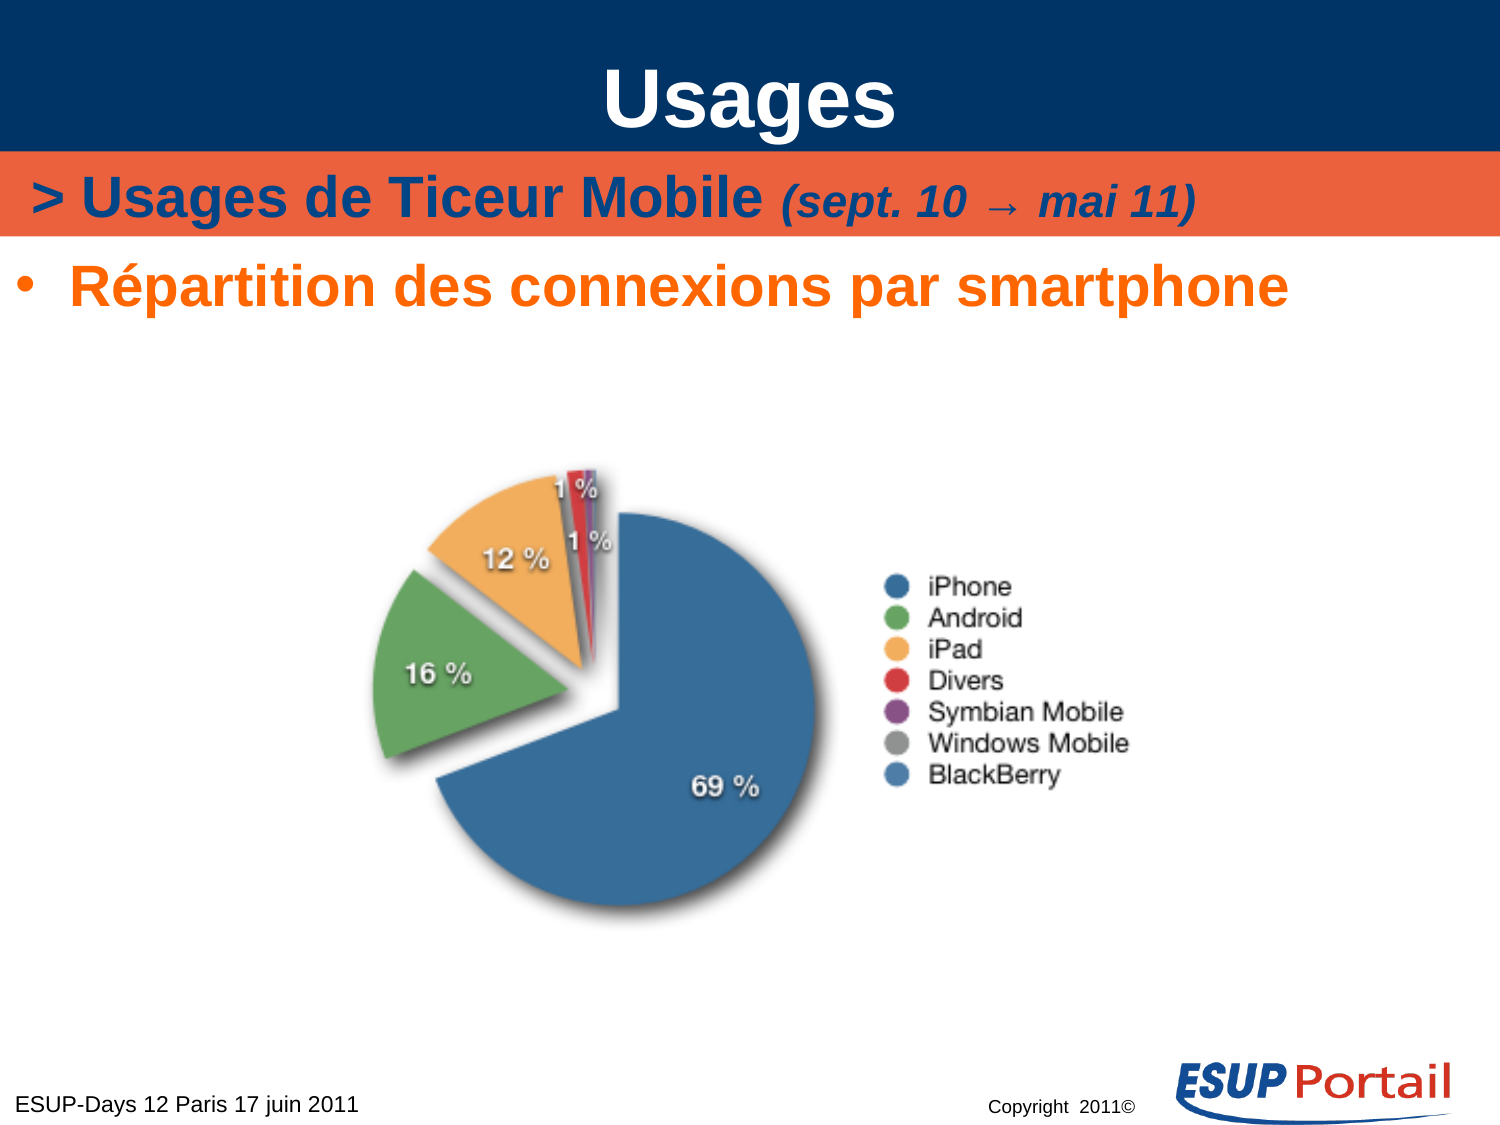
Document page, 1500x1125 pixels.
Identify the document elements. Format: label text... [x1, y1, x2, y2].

text_box ESUP-Days 12 Paris 17 juin 2011 [0, 1070, 632, 1125]
text_box Usages [0, 0, 1500, 151]
picture [1175, 1062, 1451, 1125]
text_box > Usages de Ticeur Mobile (sept. 10 → mai 11) [0, 151, 1500, 237]
text_box Répartition des connexions par smartphone [0, 237, 1500, 1062]
picture [357, 448, 1143, 945]
